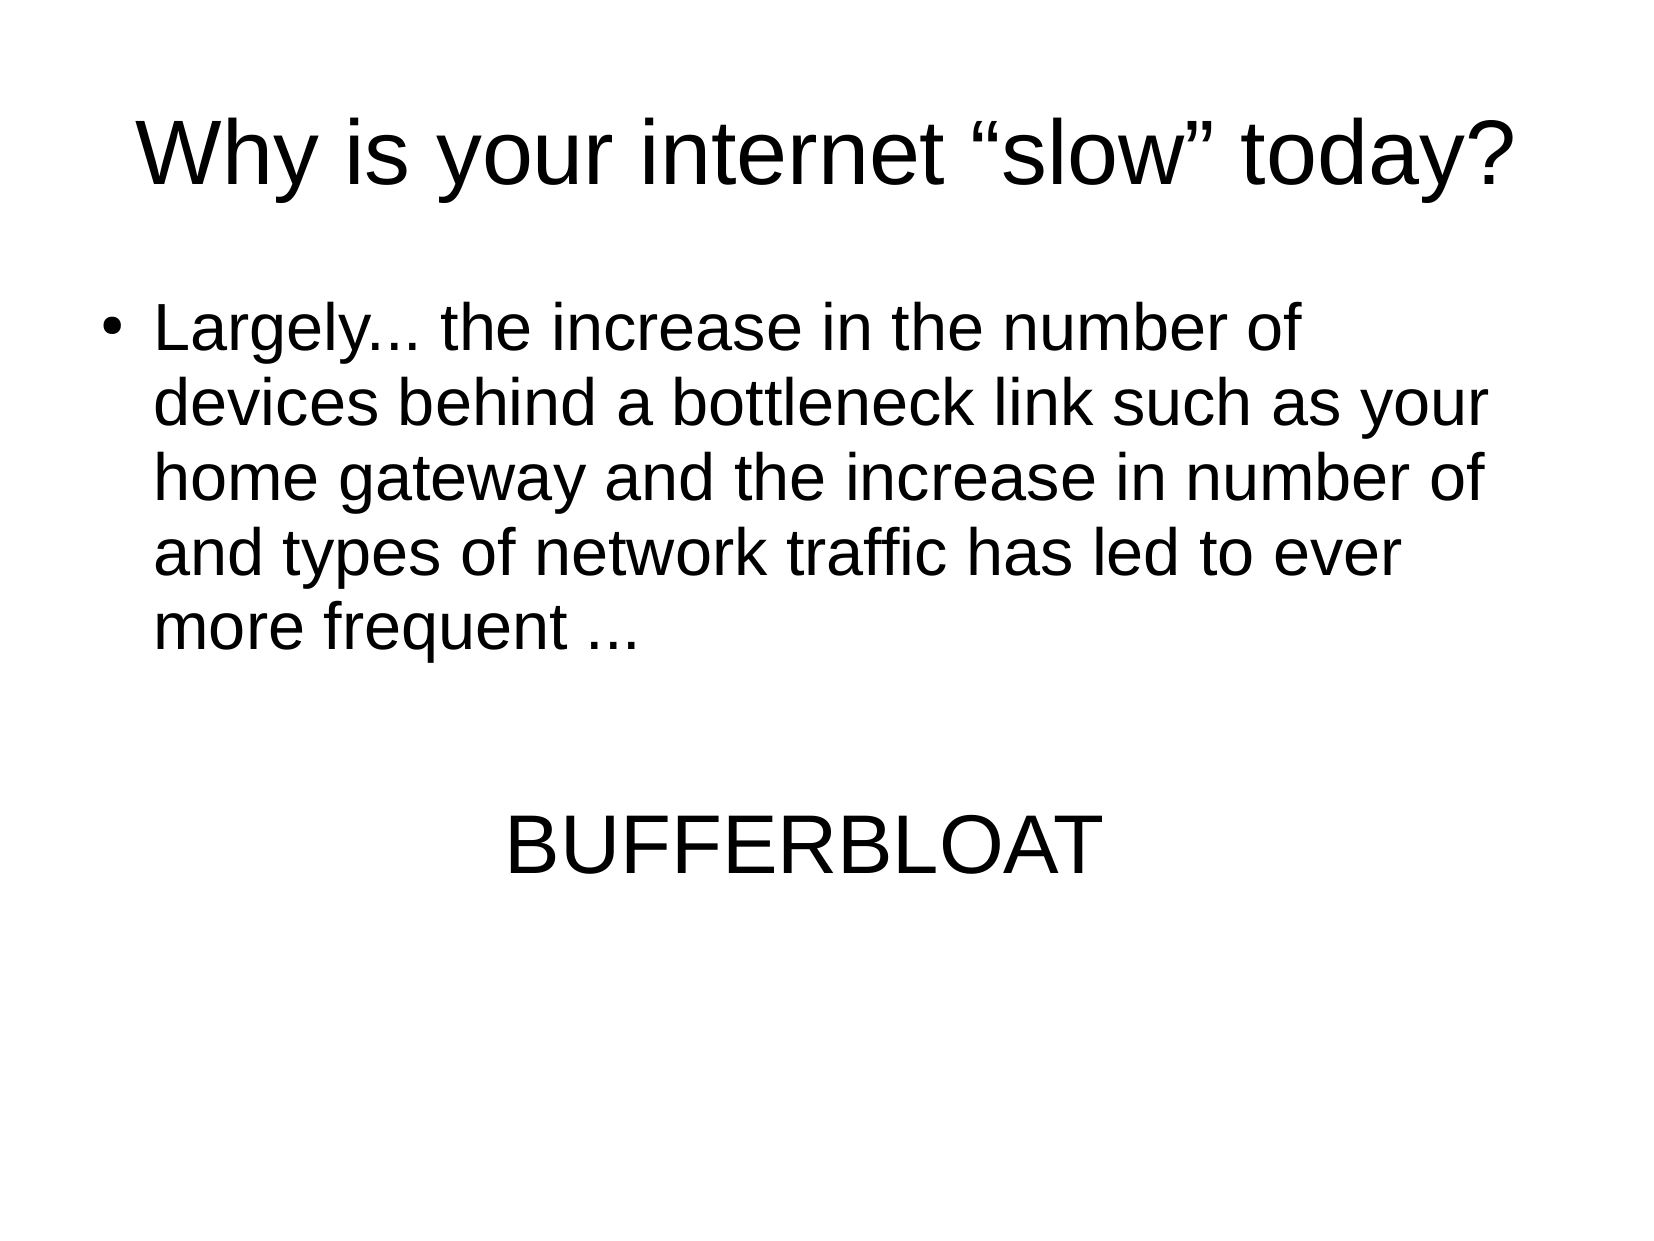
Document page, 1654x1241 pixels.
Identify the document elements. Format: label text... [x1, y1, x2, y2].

list Largely... the increase in the number of devices behind a bottleneck link such as your home gateway and the increase in number of and types of network traffic has led to ever more frequent ... BUFFERBLOAT [82, 290, 1538, 1010]
title Why is your internet “slow” today? [82, 49, 1571, 257]
